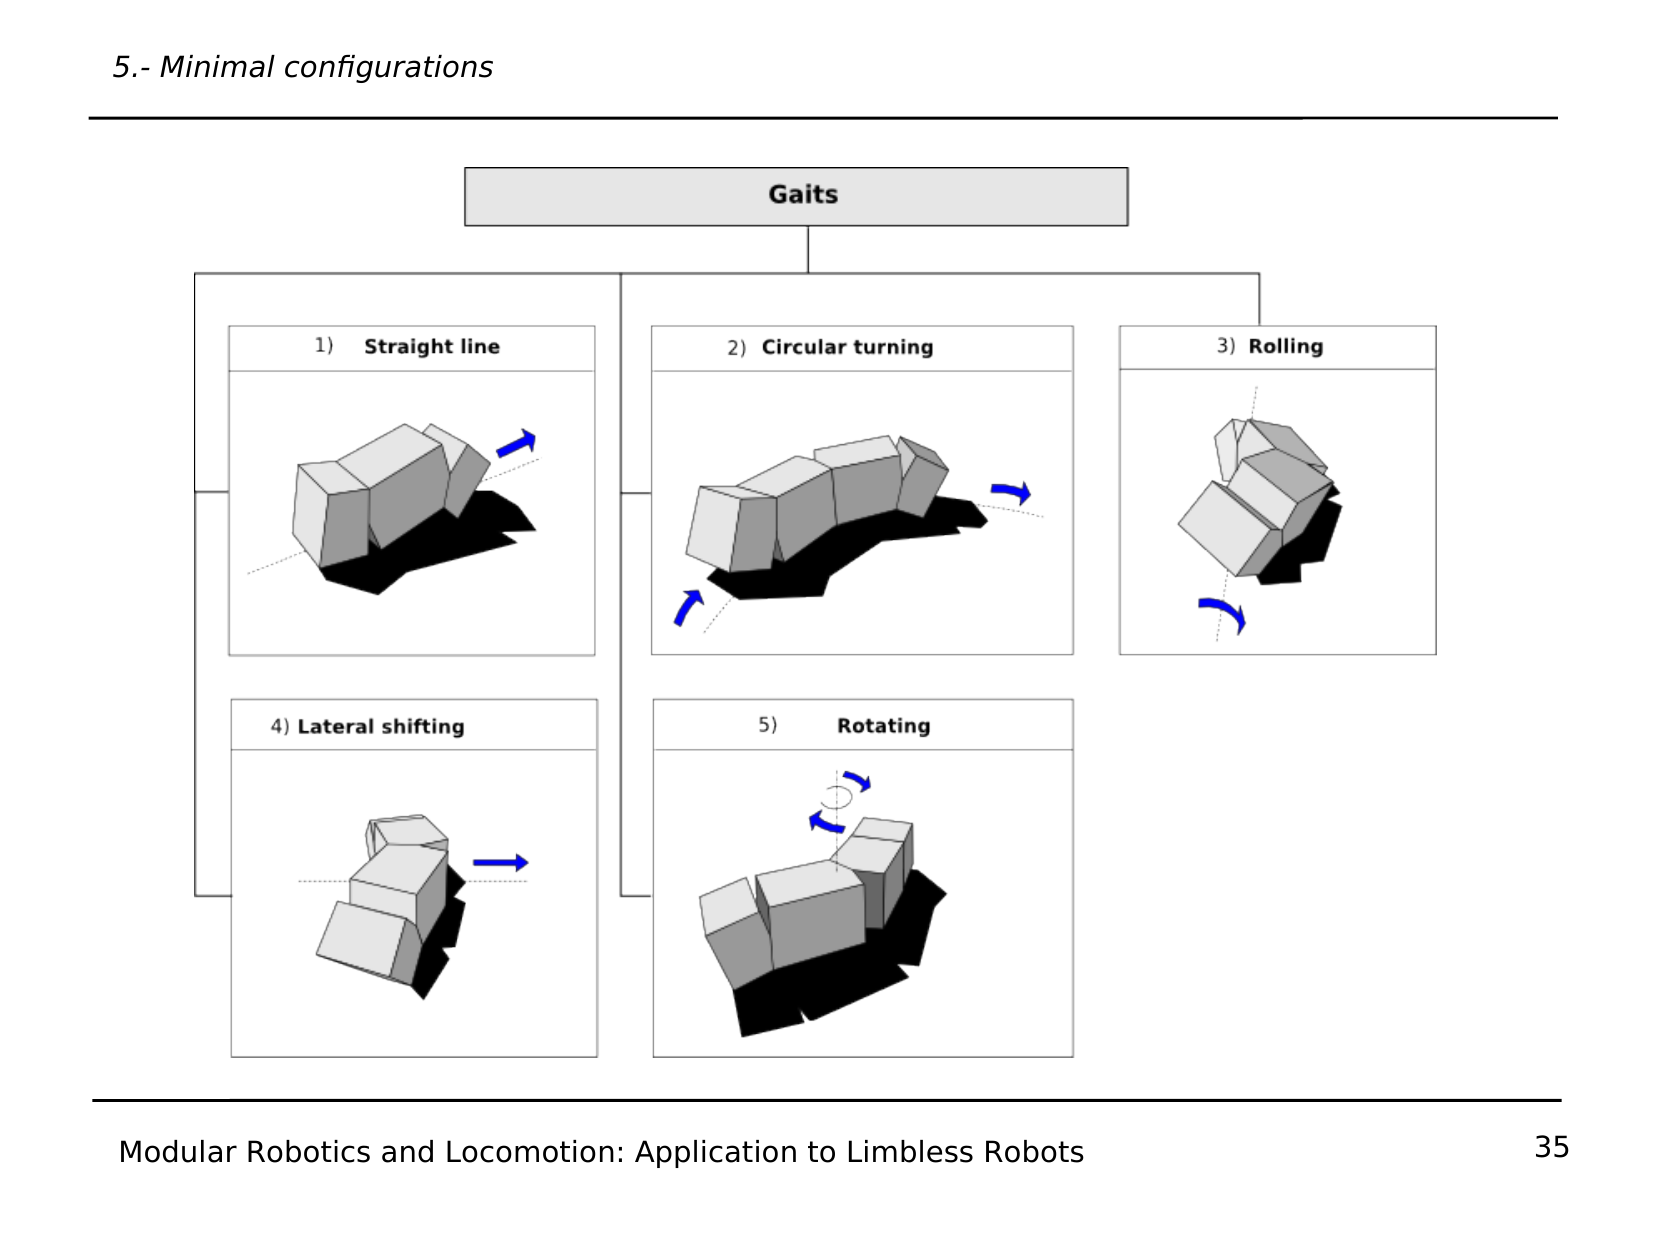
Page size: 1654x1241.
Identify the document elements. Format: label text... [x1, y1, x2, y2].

text_box Modular Robotics and Locomotion: Application to Limbless Robots [103, 1128, 1101, 1178]
text_box 5.- Minimal configurations [97, 42, 509, 93]
picture [194, 167, 1437, 1058]
